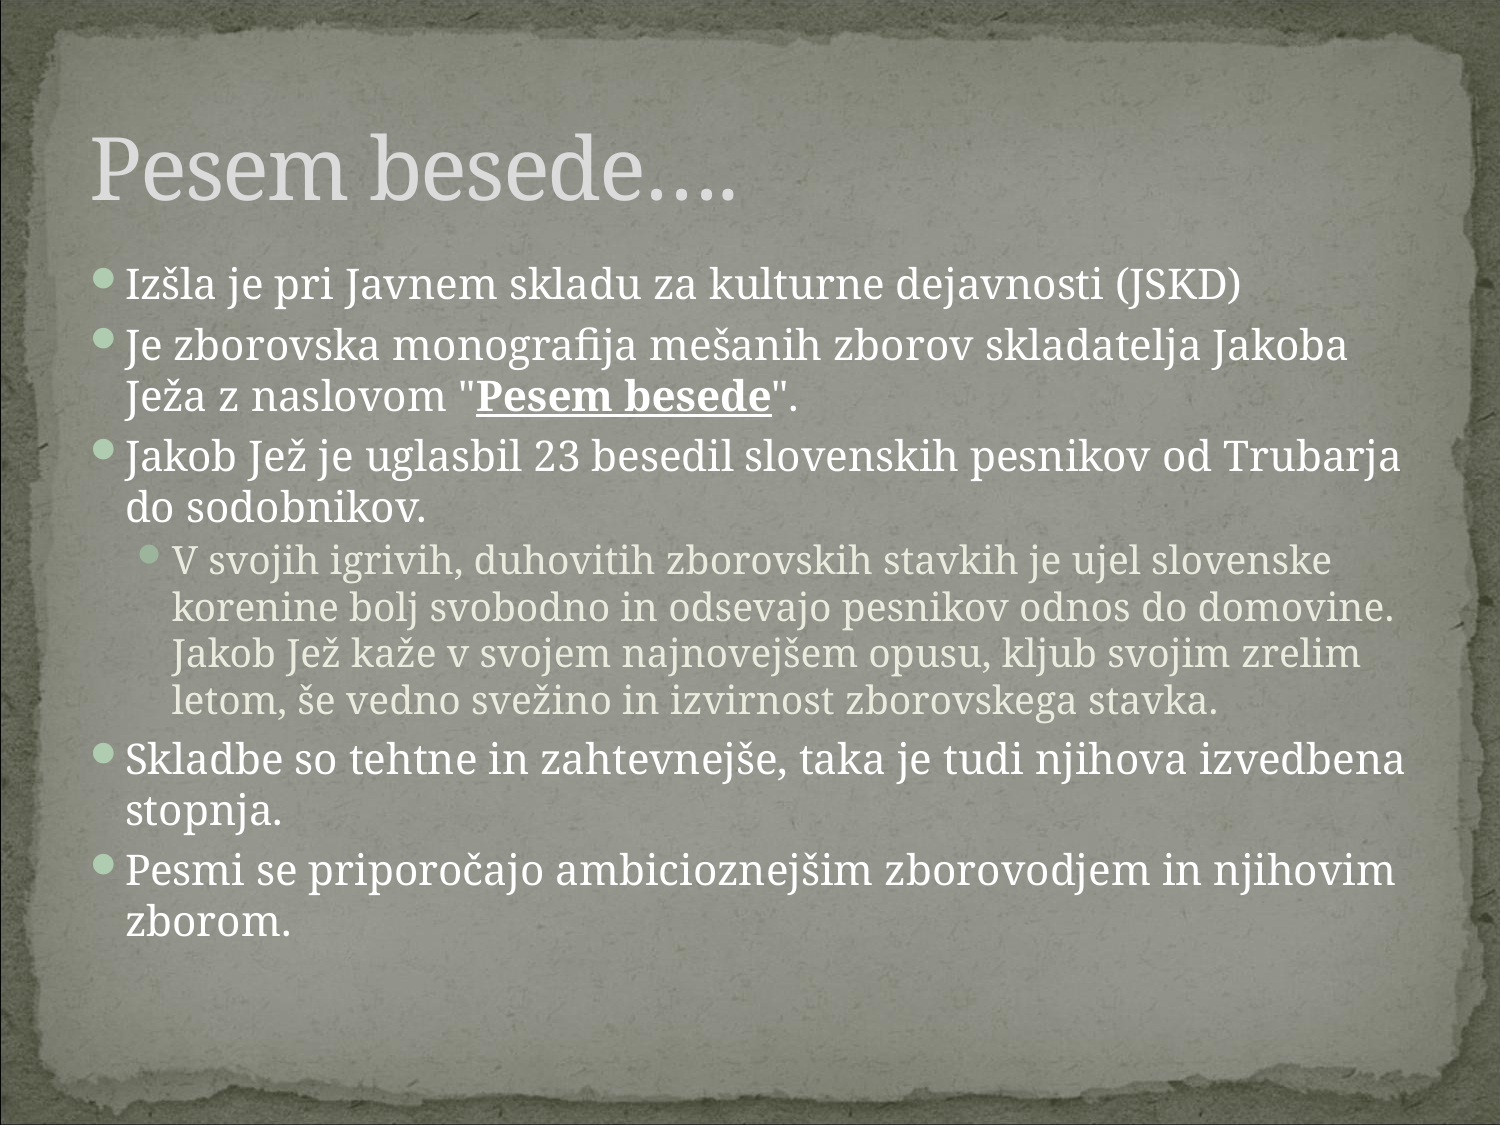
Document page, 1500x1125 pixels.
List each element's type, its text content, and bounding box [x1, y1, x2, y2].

picture [0, 0, 1500, 1125]
title Pesem besede…. [75, 24, 1425, 225]
list Izšla je pri Javnem skladu za kulturne dejavnosti (JSKD) Je zborovska monografija mešanih zborov skladatelja Jakoba Ježa z naslovom "Pesem besede". Jakob Jež je uglasbil 23 besedil slovenskih pesnikov od Trubarja do sodobnikov. V svojih igrivih, duhovitih zborovskih stavkih je ujel slovenske korenine bolj svobodno in odsevajo pesnikov odnos do domovine. Jakob Jež kaže v svojem najnovejšem opusu, kljub svojim zrelim letom, še vedno svežino in izvirnost zborovskega stavka. Skladbe so tehtne in zahtevnejše, taka je tudi njihova izvedbena stopnja. Pesmi se priporočajo ambicioznejšim zborovodjem in njihovim zborom. [75, 249, 1425, 1000]
